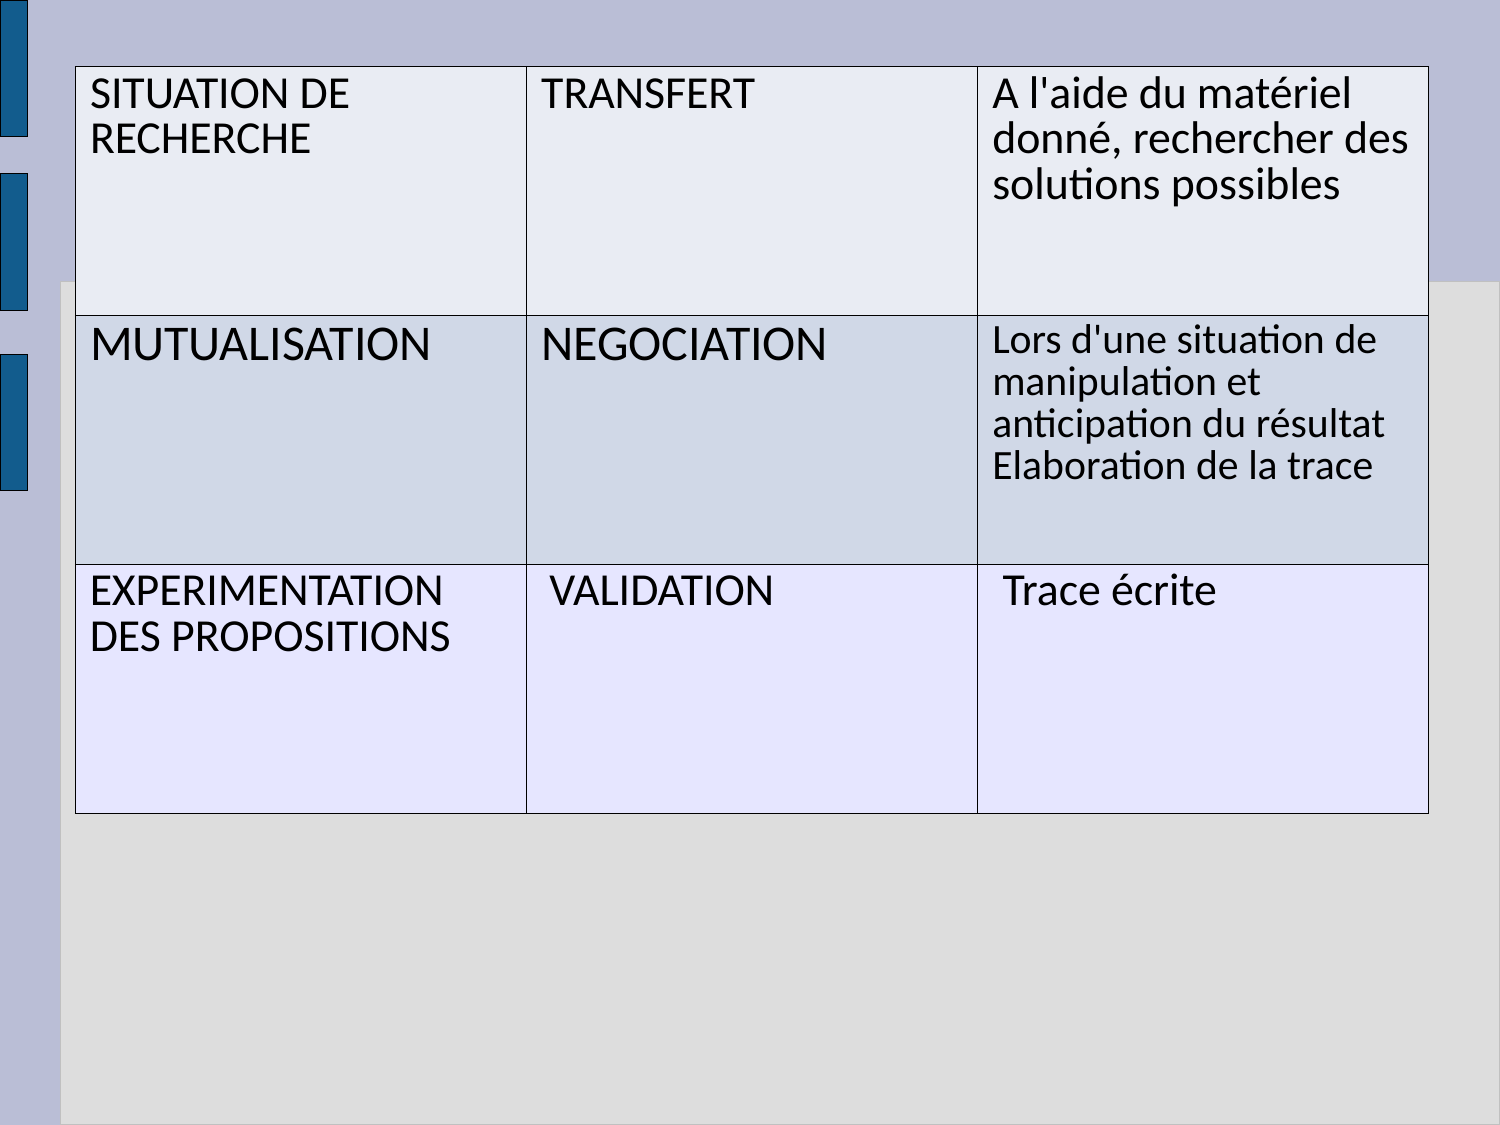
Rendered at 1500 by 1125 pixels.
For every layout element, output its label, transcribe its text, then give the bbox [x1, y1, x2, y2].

table_header SITUATION DE RECHERCHE [76, 67, 526, 315]
table_cell NEGOCIATION [527, 316, 977, 564]
table_header TRANSFERT [527, 67, 977, 315]
table_cell VALIDATION [527, 565, 977, 813]
table_cell EXPERIMENTATION DES PROPOSITIONS [76, 565, 526, 813]
table_header A l'aide du matériel donné, rechercher des solutions possibles [978, 67, 1428, 315]
table_cell Trace écrite [978, 565, 1428, 813]
table_cell Lors d'une situation de manipulation et anticipation du résultat Elaboration de la trace [978, 316, 1428, 564]
table_cell MUTUALISATION [76, 316, 526, 564]
